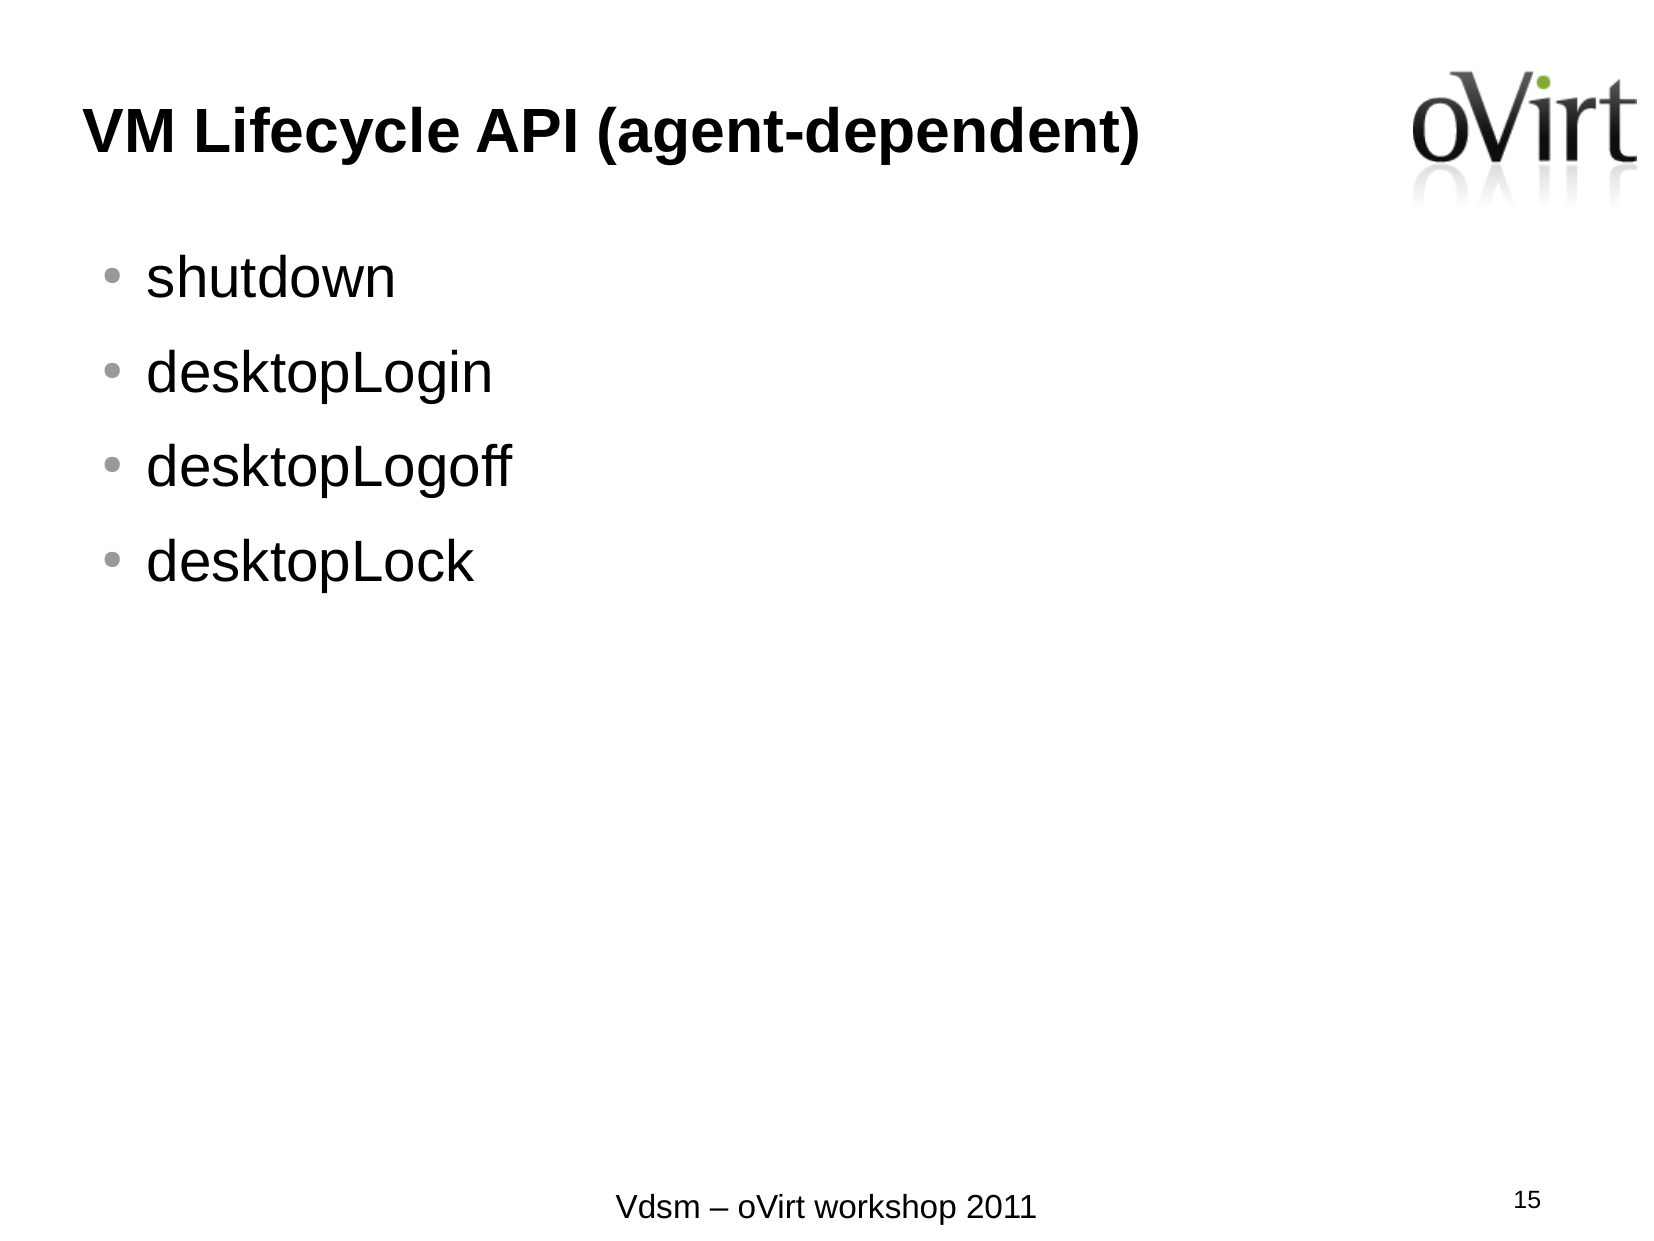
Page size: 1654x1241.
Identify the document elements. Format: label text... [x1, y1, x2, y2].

list shutdown desktopLogin desktopLogoff desktopLock [86, 244, 1576, 1039]
picture [1571, 63, 1637, 212]
title VM Lifecycle API (agent-dependent) [82, 37, 1571, 226]
